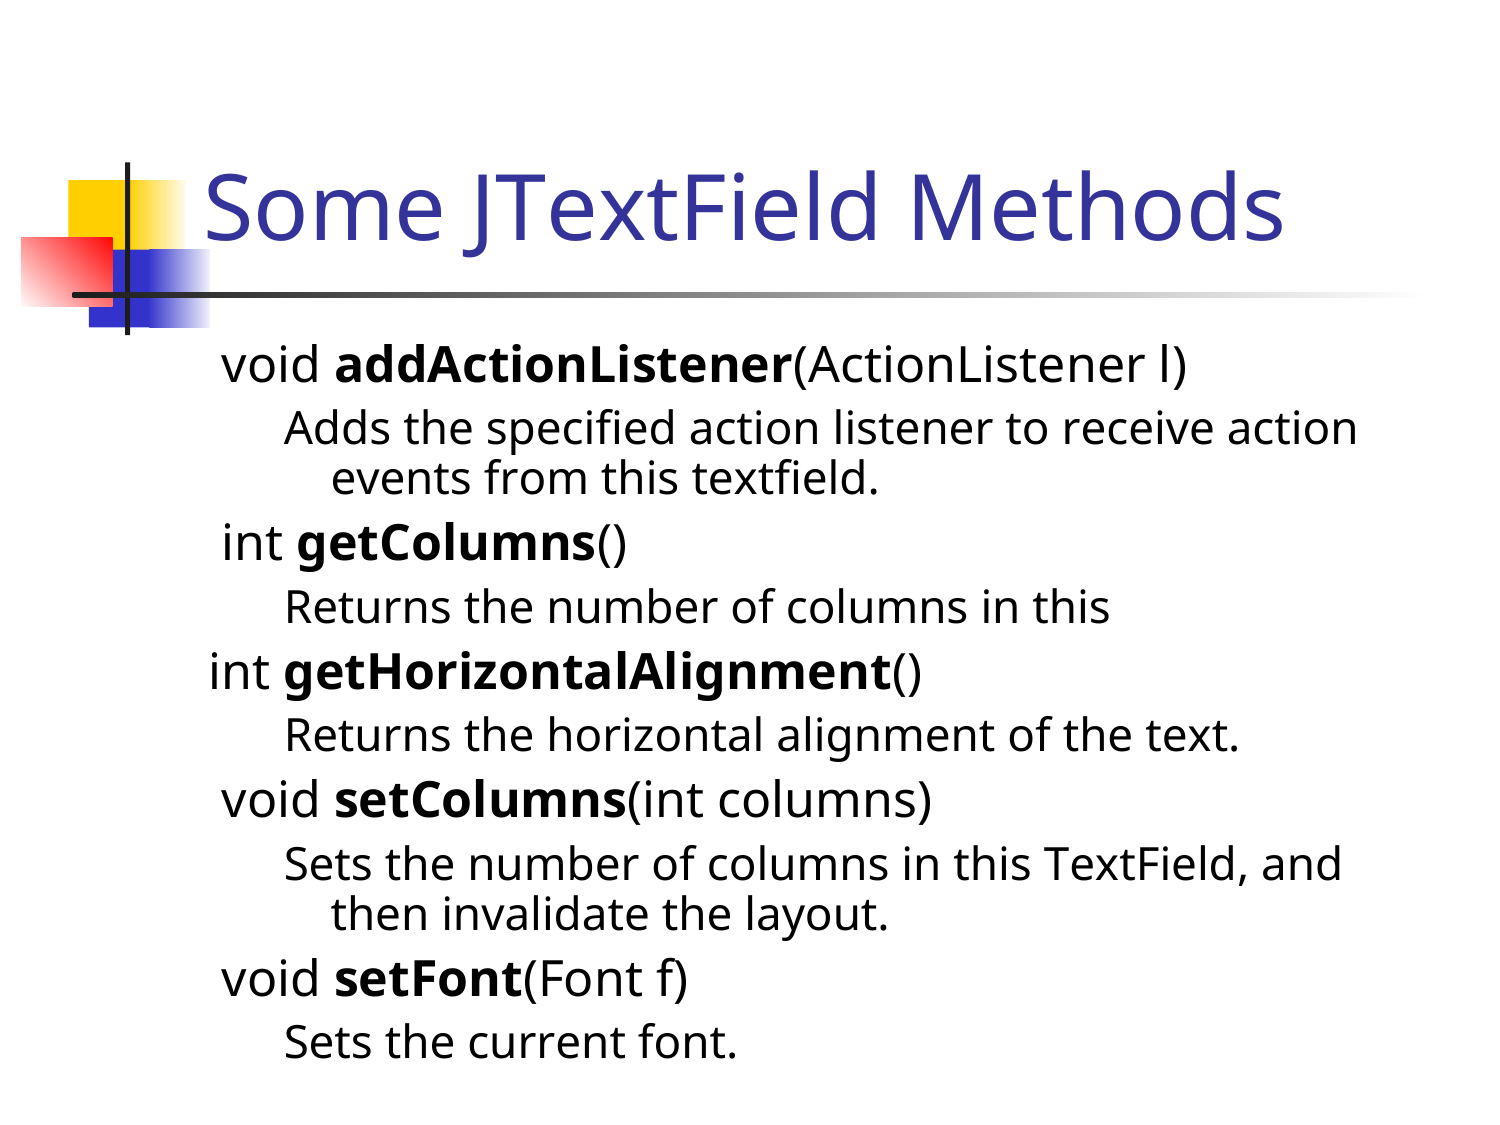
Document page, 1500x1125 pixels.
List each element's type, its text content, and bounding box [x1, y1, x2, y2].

list void addActionListener(ActionListener l) Adds the specified action listener to receive action events from this textfield. int getColumns() Returns the number of columns in this int getHorizontalAlignment() Returns the horizontal alignment of the text. void setColumns(int columns) Sets the number of columns in this TextField, and then invalidate the layout. void setFont(Font f) Sets the current font. [193, 331, 1469, 1021]
title Some JTextField Methods [188, 35, 1468, 276]
